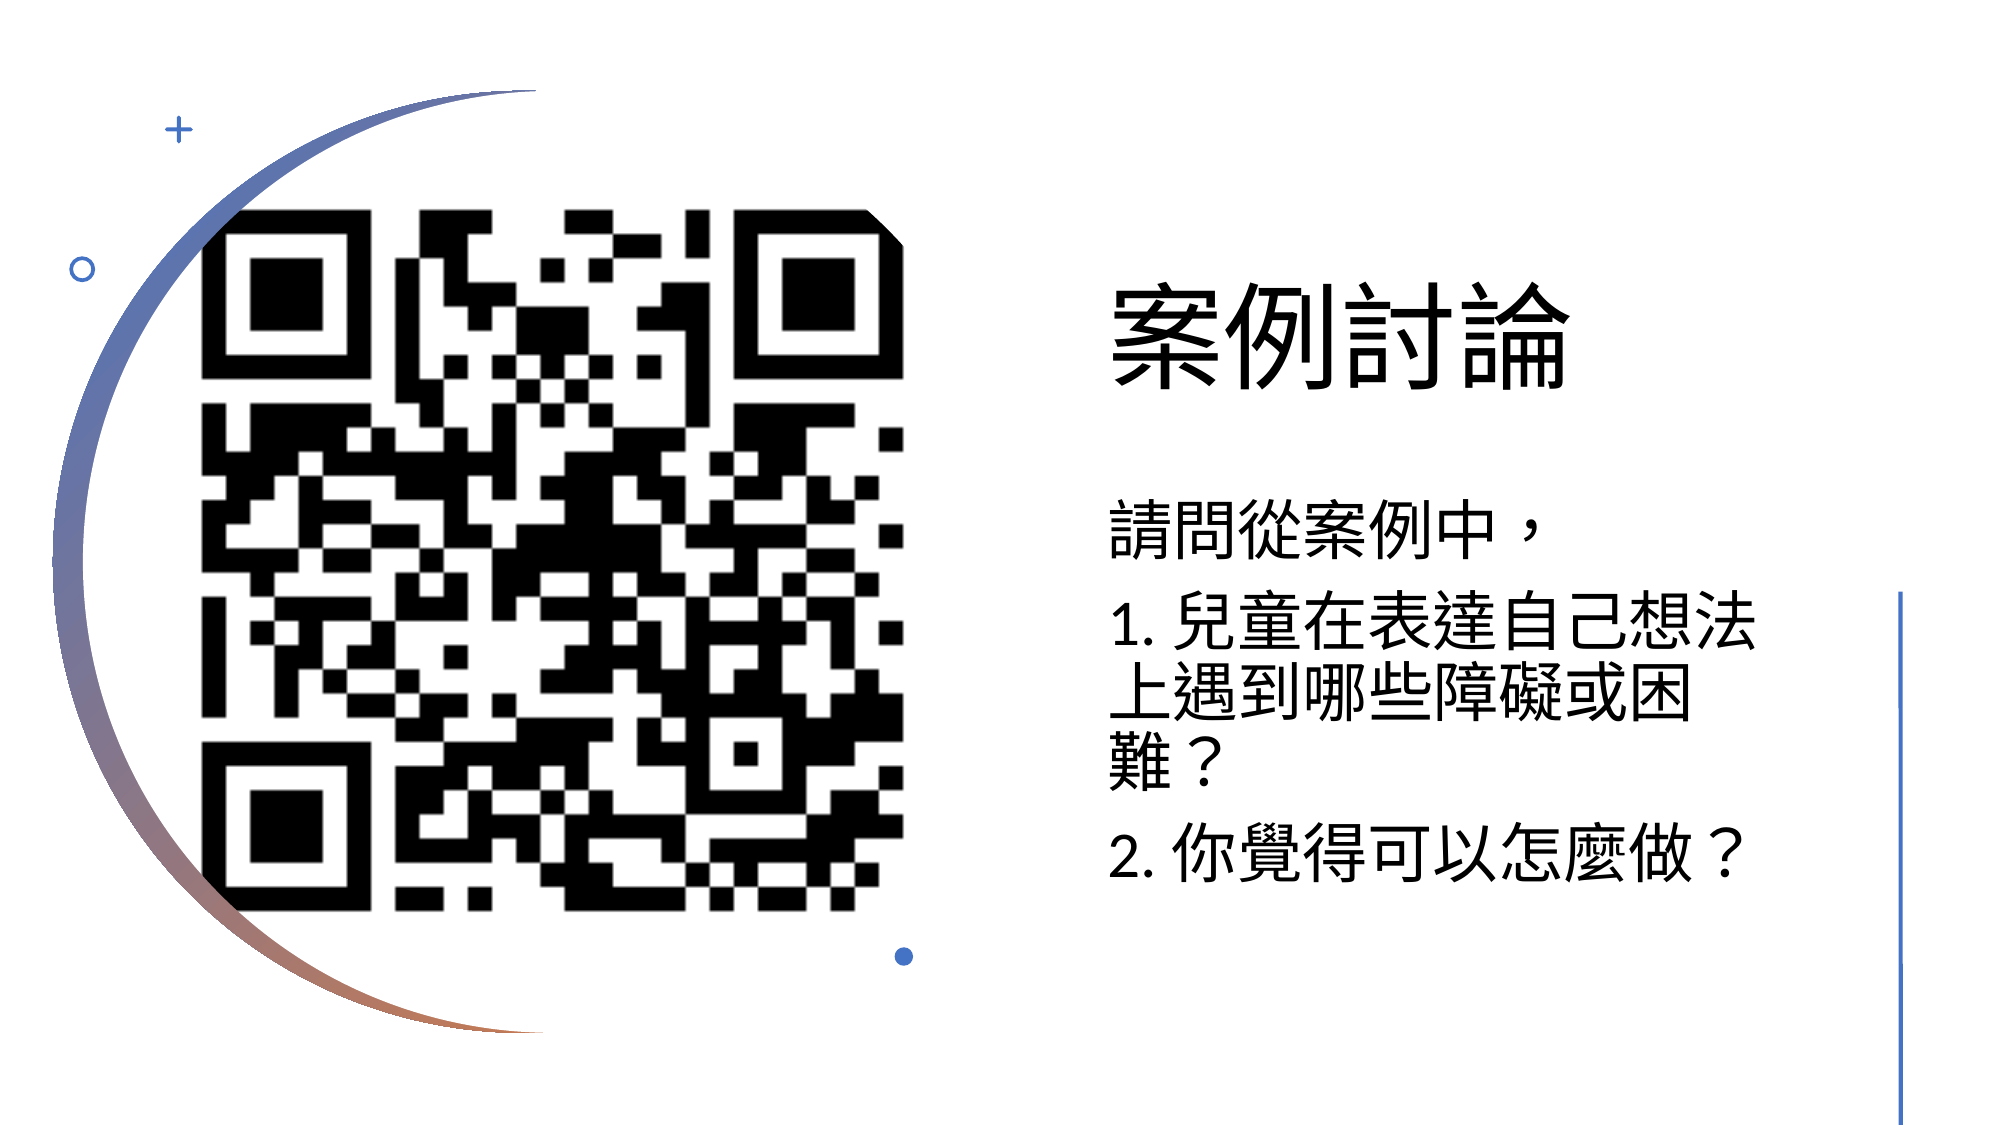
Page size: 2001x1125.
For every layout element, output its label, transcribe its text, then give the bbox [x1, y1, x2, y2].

list 請問從案例中， 1.兒童在表達自己想法上遇到哪些障礙或困難？ 2.你覺得可以怎麼做？ [1092, 490, 1781, 969]
text_box [0, 0, 2000, 1125]
title 案例討論 [1092, 76, 1781, 414]
